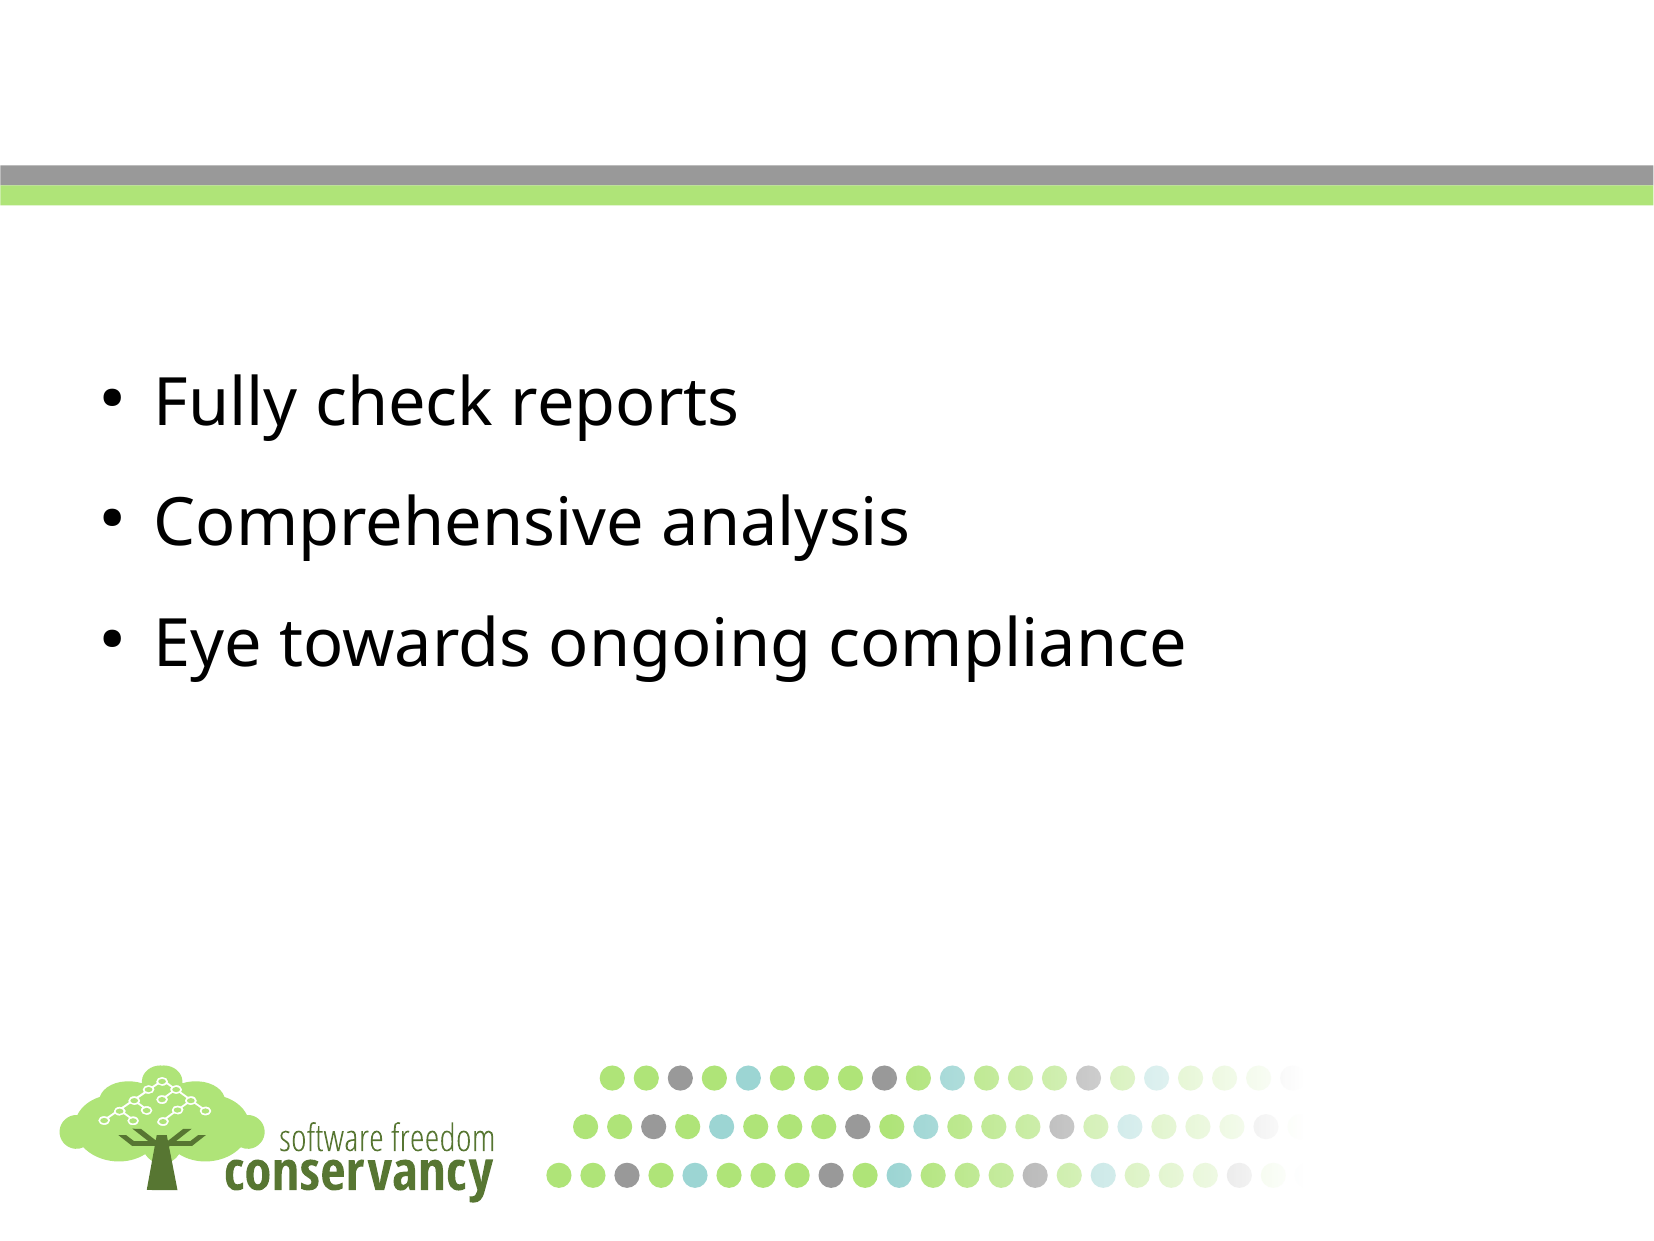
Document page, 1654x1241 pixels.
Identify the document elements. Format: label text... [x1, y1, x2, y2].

list Fully check reports Comprehensive analysis Eye towards ongoing compliance [82, 354, 1538, 886]
